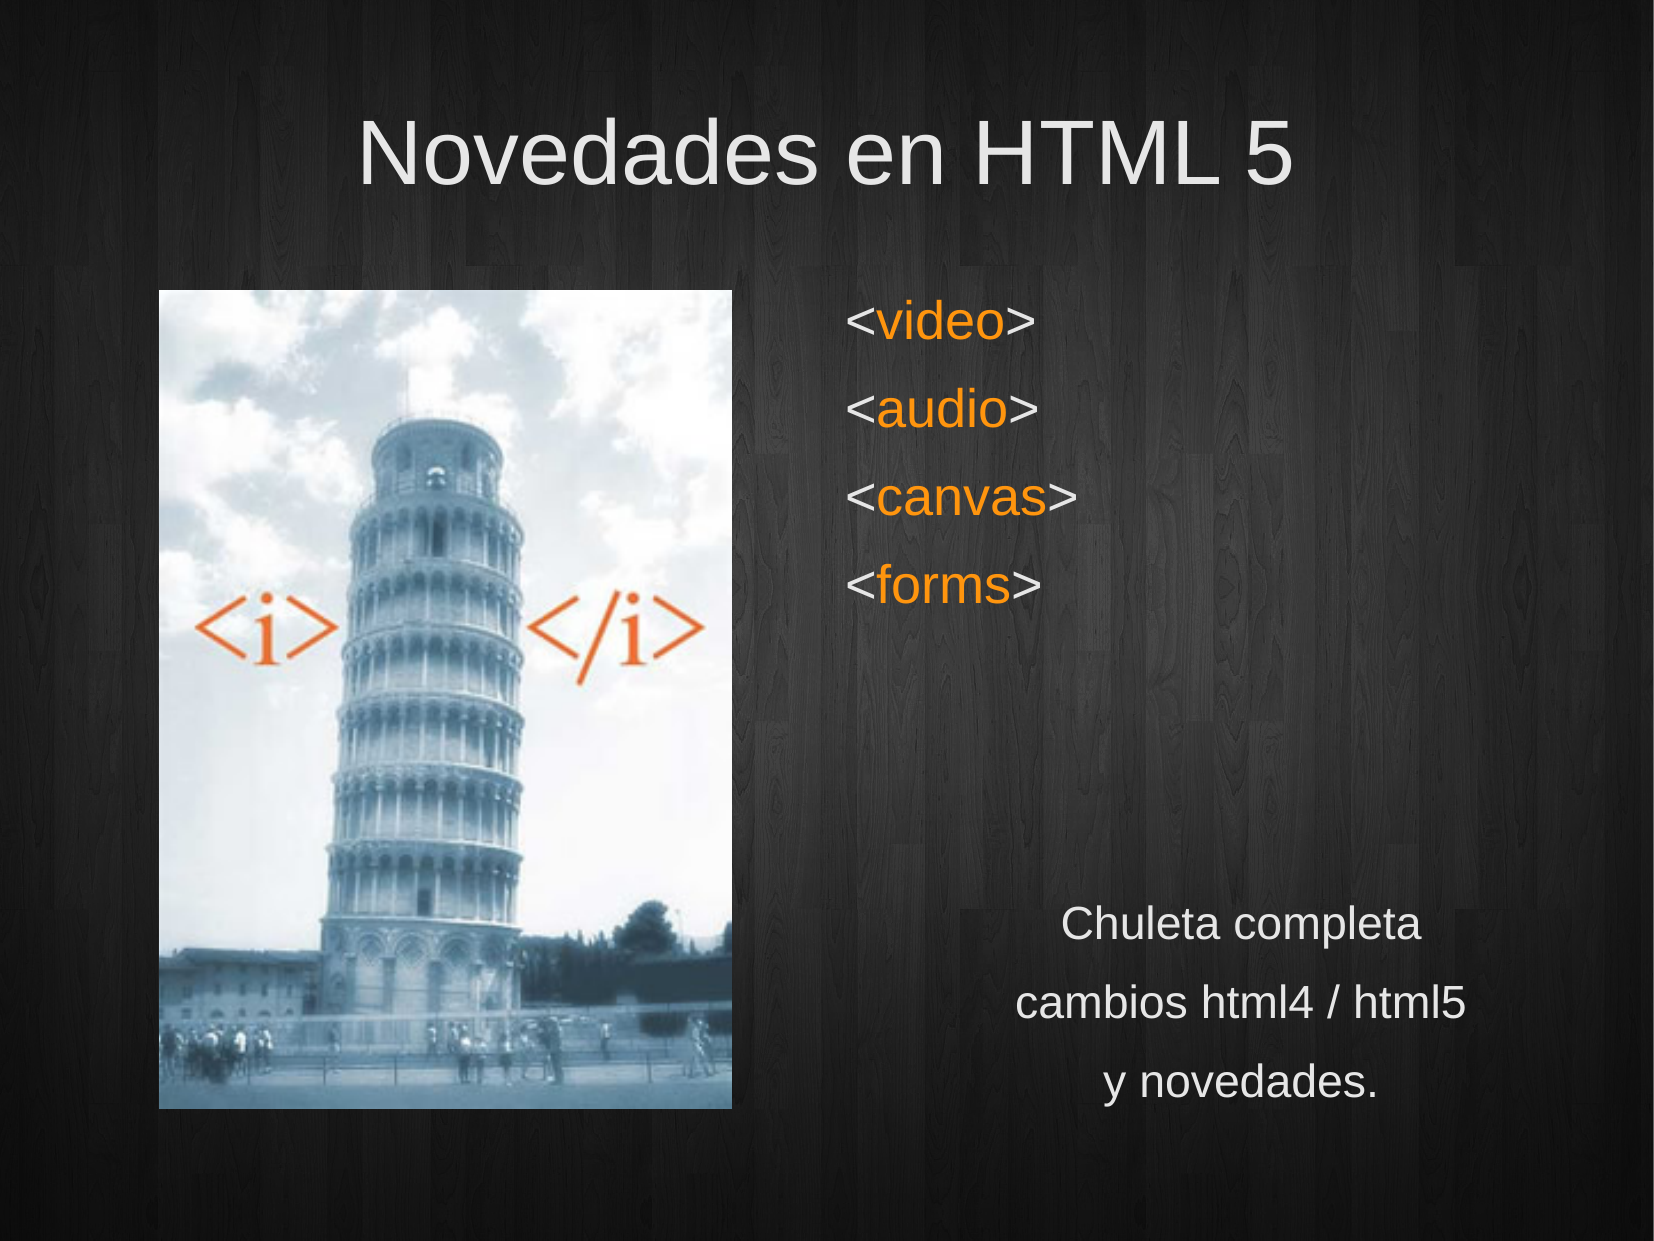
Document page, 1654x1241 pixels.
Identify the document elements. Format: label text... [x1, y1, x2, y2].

list <video> <audio> <canvas> <forms> Chuleta completa cambios html4 / html5 y novedades. [845, 290, 1572, 1109]
title Novedades en HTML 5 [82, 49, 1571, 257]
picture [0, 0, 1654, 1241]
